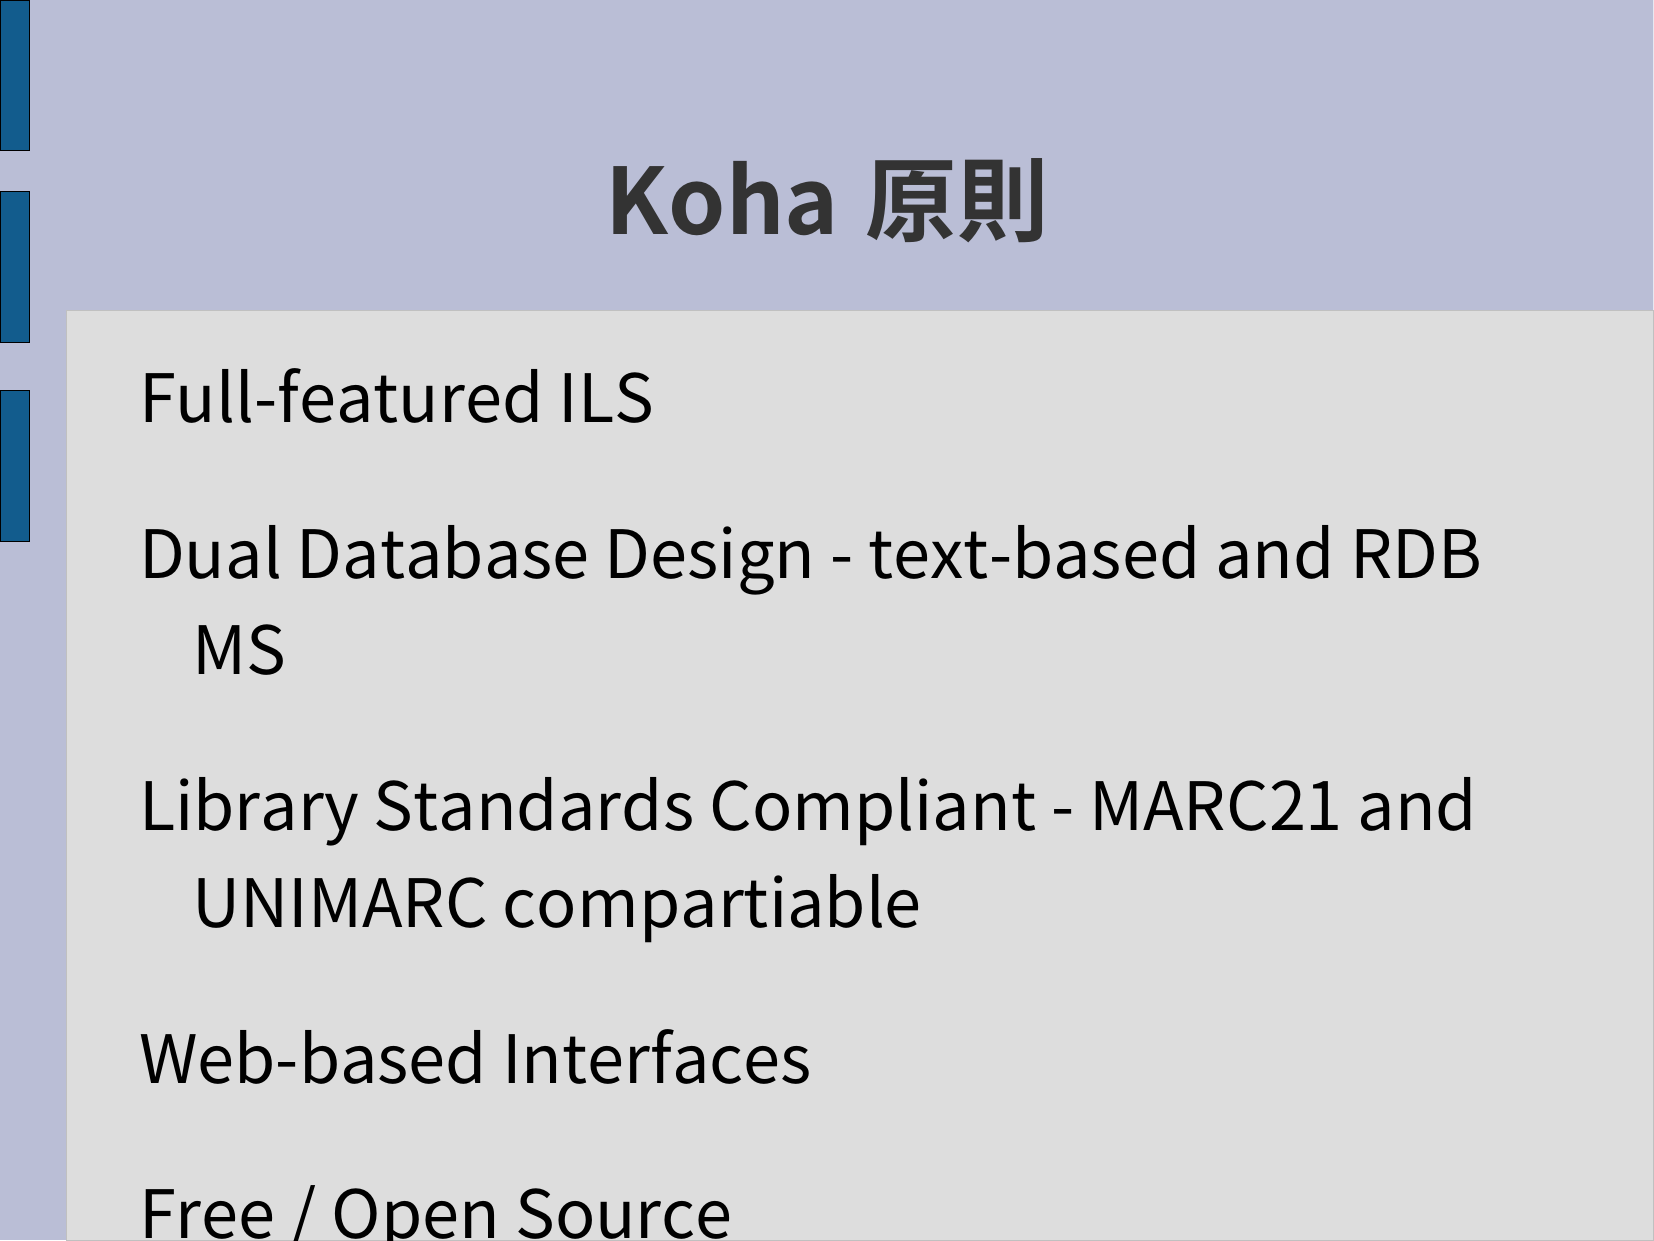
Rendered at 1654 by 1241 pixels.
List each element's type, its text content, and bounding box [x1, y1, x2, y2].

list Full-featured ILS Dual Database Design - text-based and RDBMS Library Standards Compliant - MARC21 and UNIMARC compartiable Web-based Interfaces Free / Open Source No Vendor Lock-in [121, 344, 1534, 1174]
title Koha原則 [121, 91, 1534, 299]
